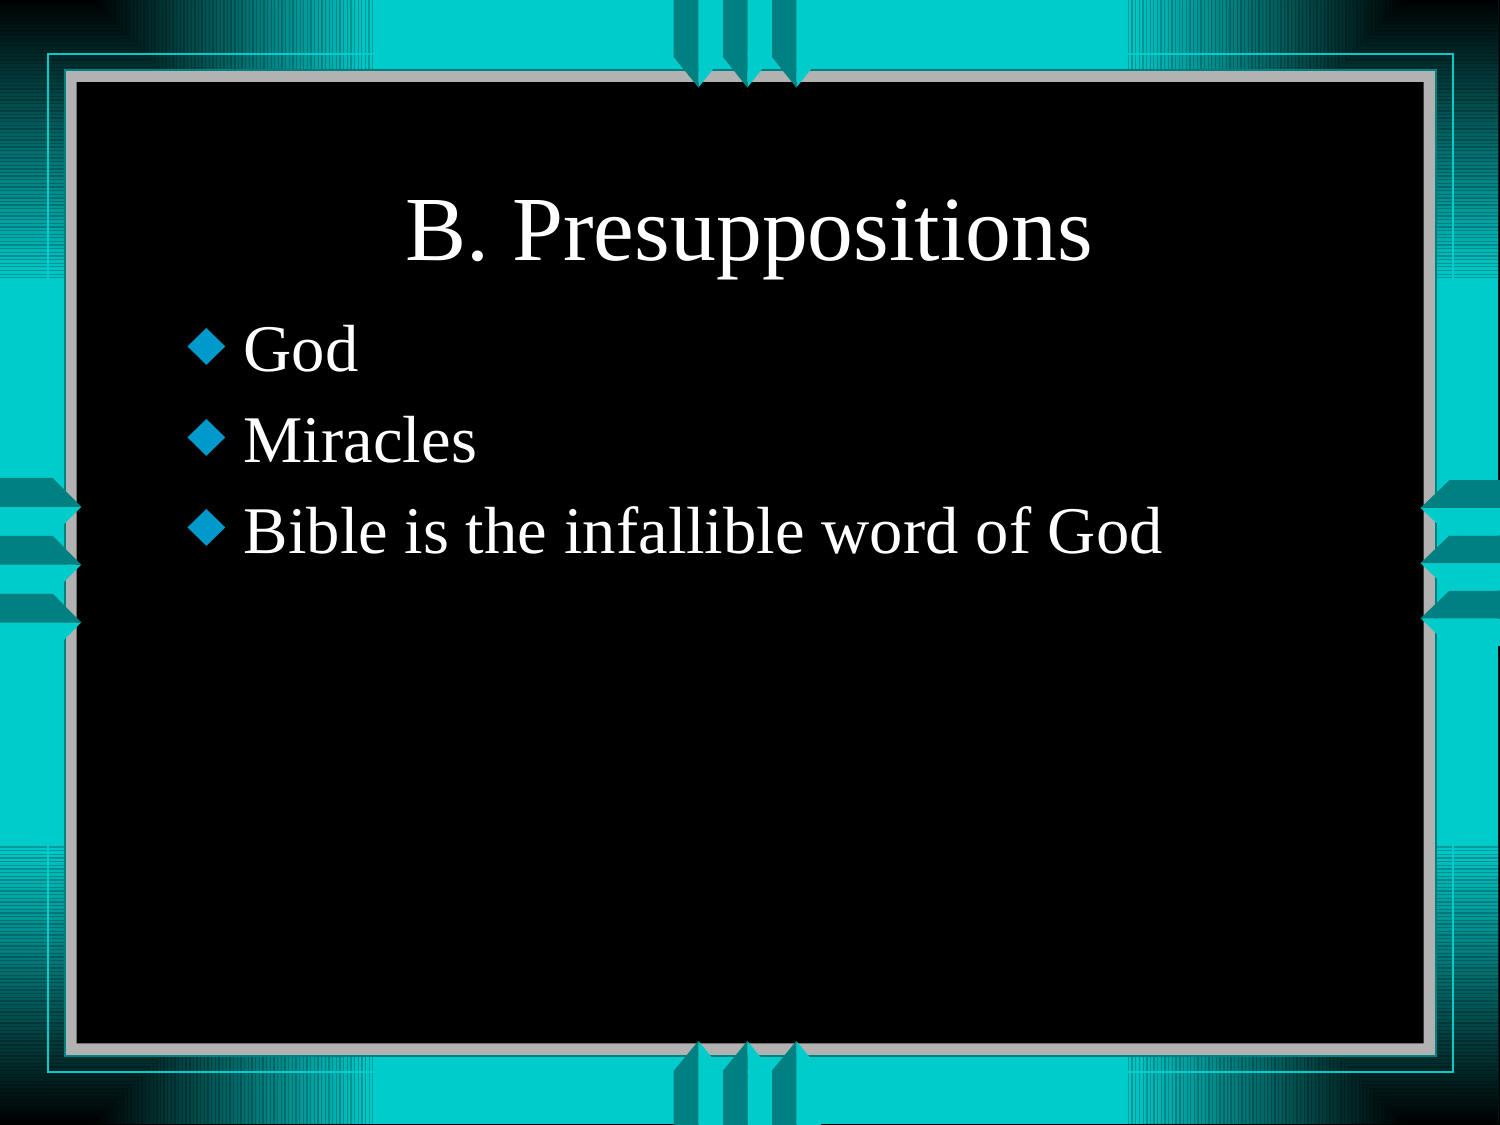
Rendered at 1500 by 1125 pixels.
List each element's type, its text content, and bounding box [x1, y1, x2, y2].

list God Miracles Bible is the infallible word of God [187, 312, 1463, 751]
title B. Presuppositions [112, 99, 1388, 288]
